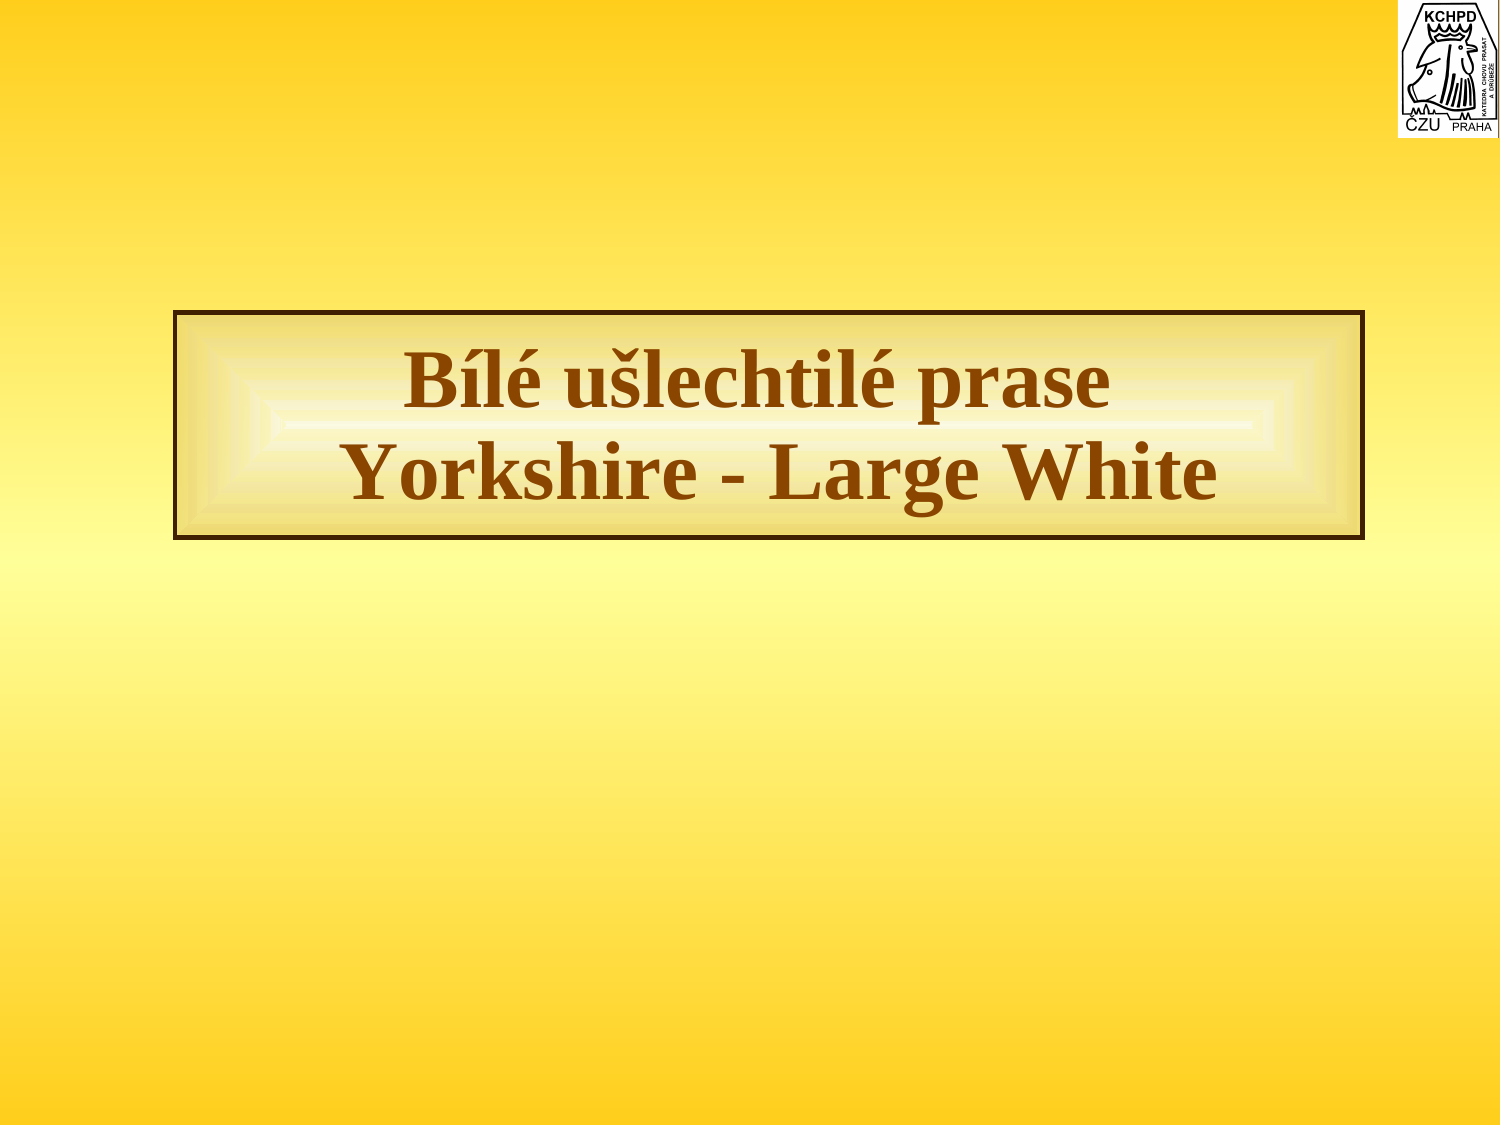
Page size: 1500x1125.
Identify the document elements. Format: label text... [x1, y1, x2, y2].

chart [1397, 0, 1500, 140]
title Bílé ušlechtilé prase Yorkshire - Large White [174, 312, 1363, 538]
